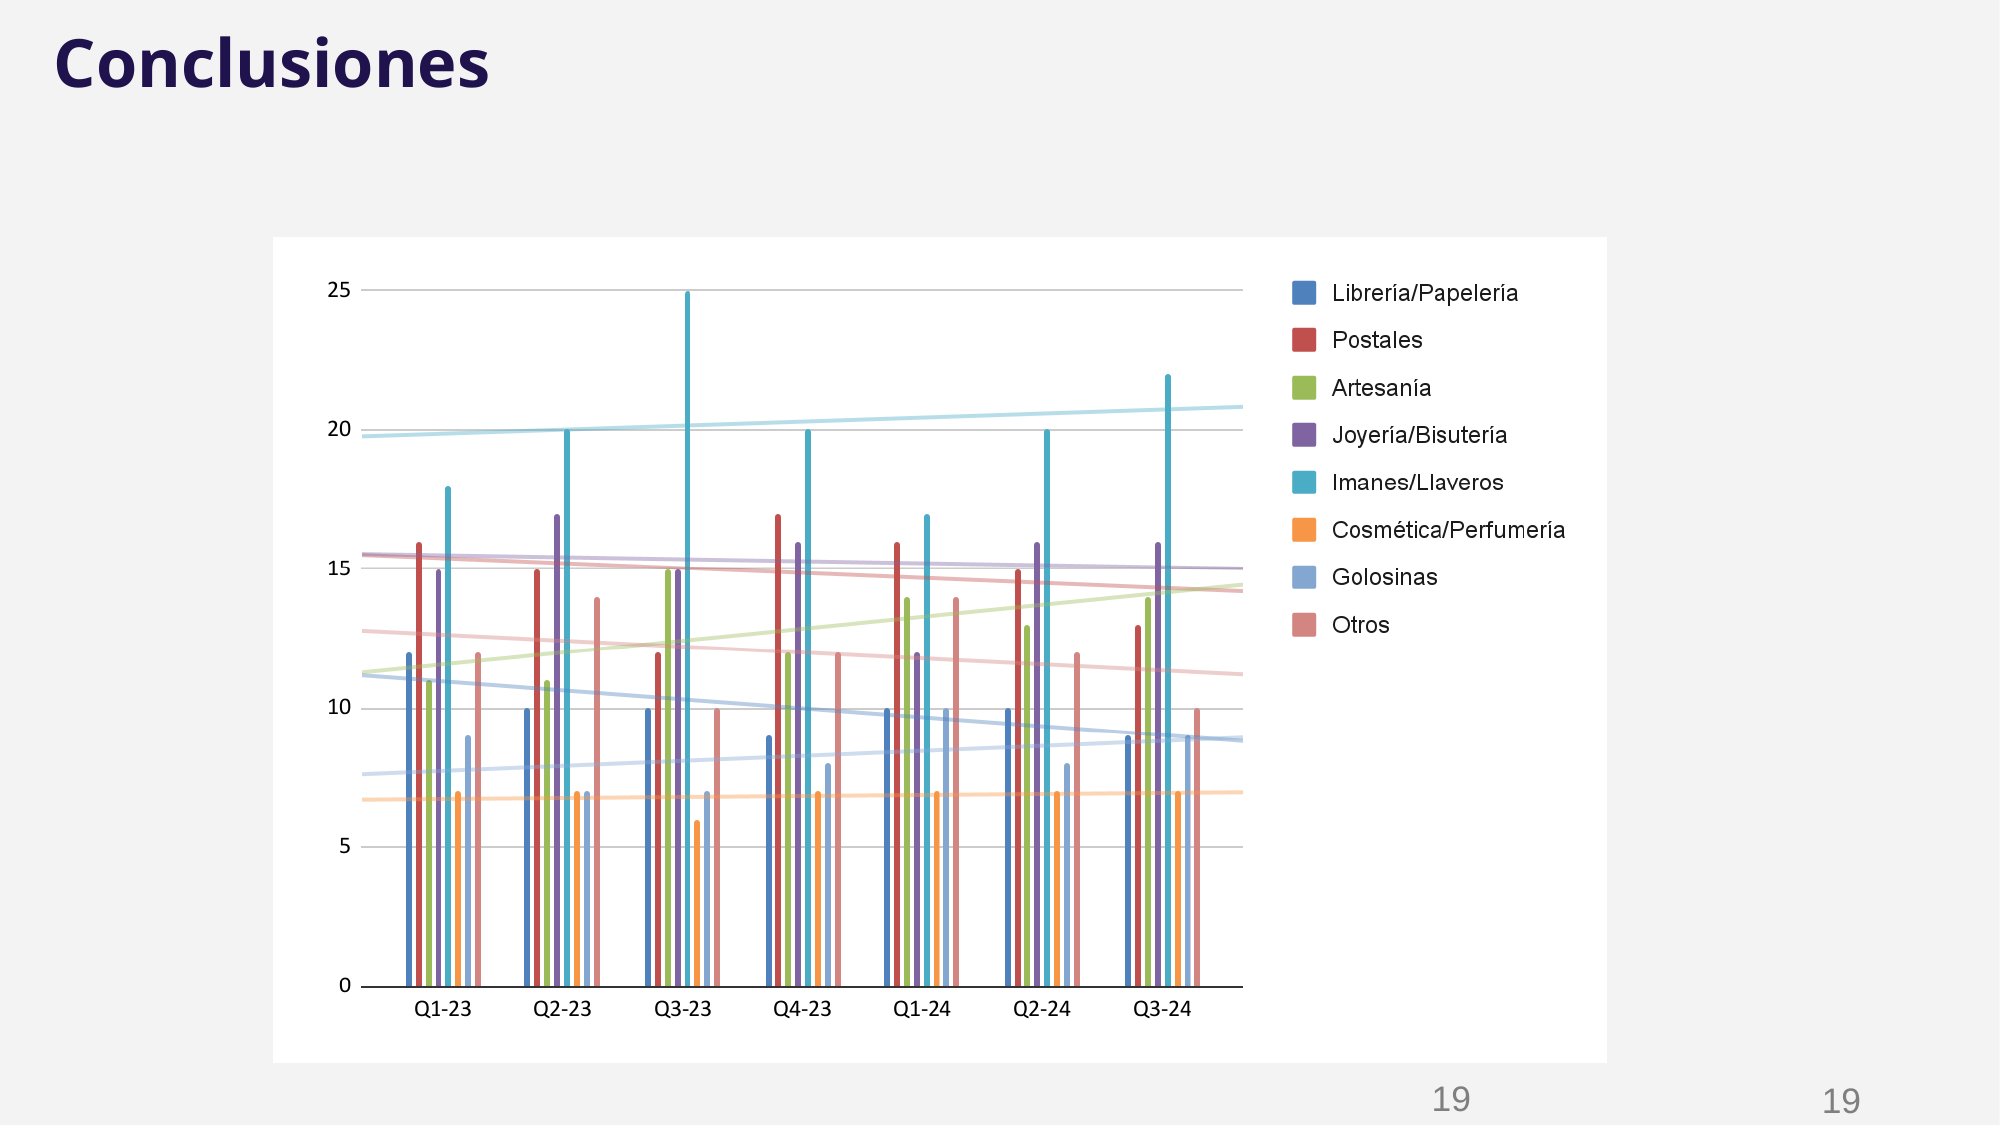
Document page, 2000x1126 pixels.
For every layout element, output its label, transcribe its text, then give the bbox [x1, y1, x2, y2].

picture [273, 237, 1607, 1063]
text_box Conclusiones [53, 0, 1946, 124]
text_box <number> [1413, 1067, 1881, 1126]
